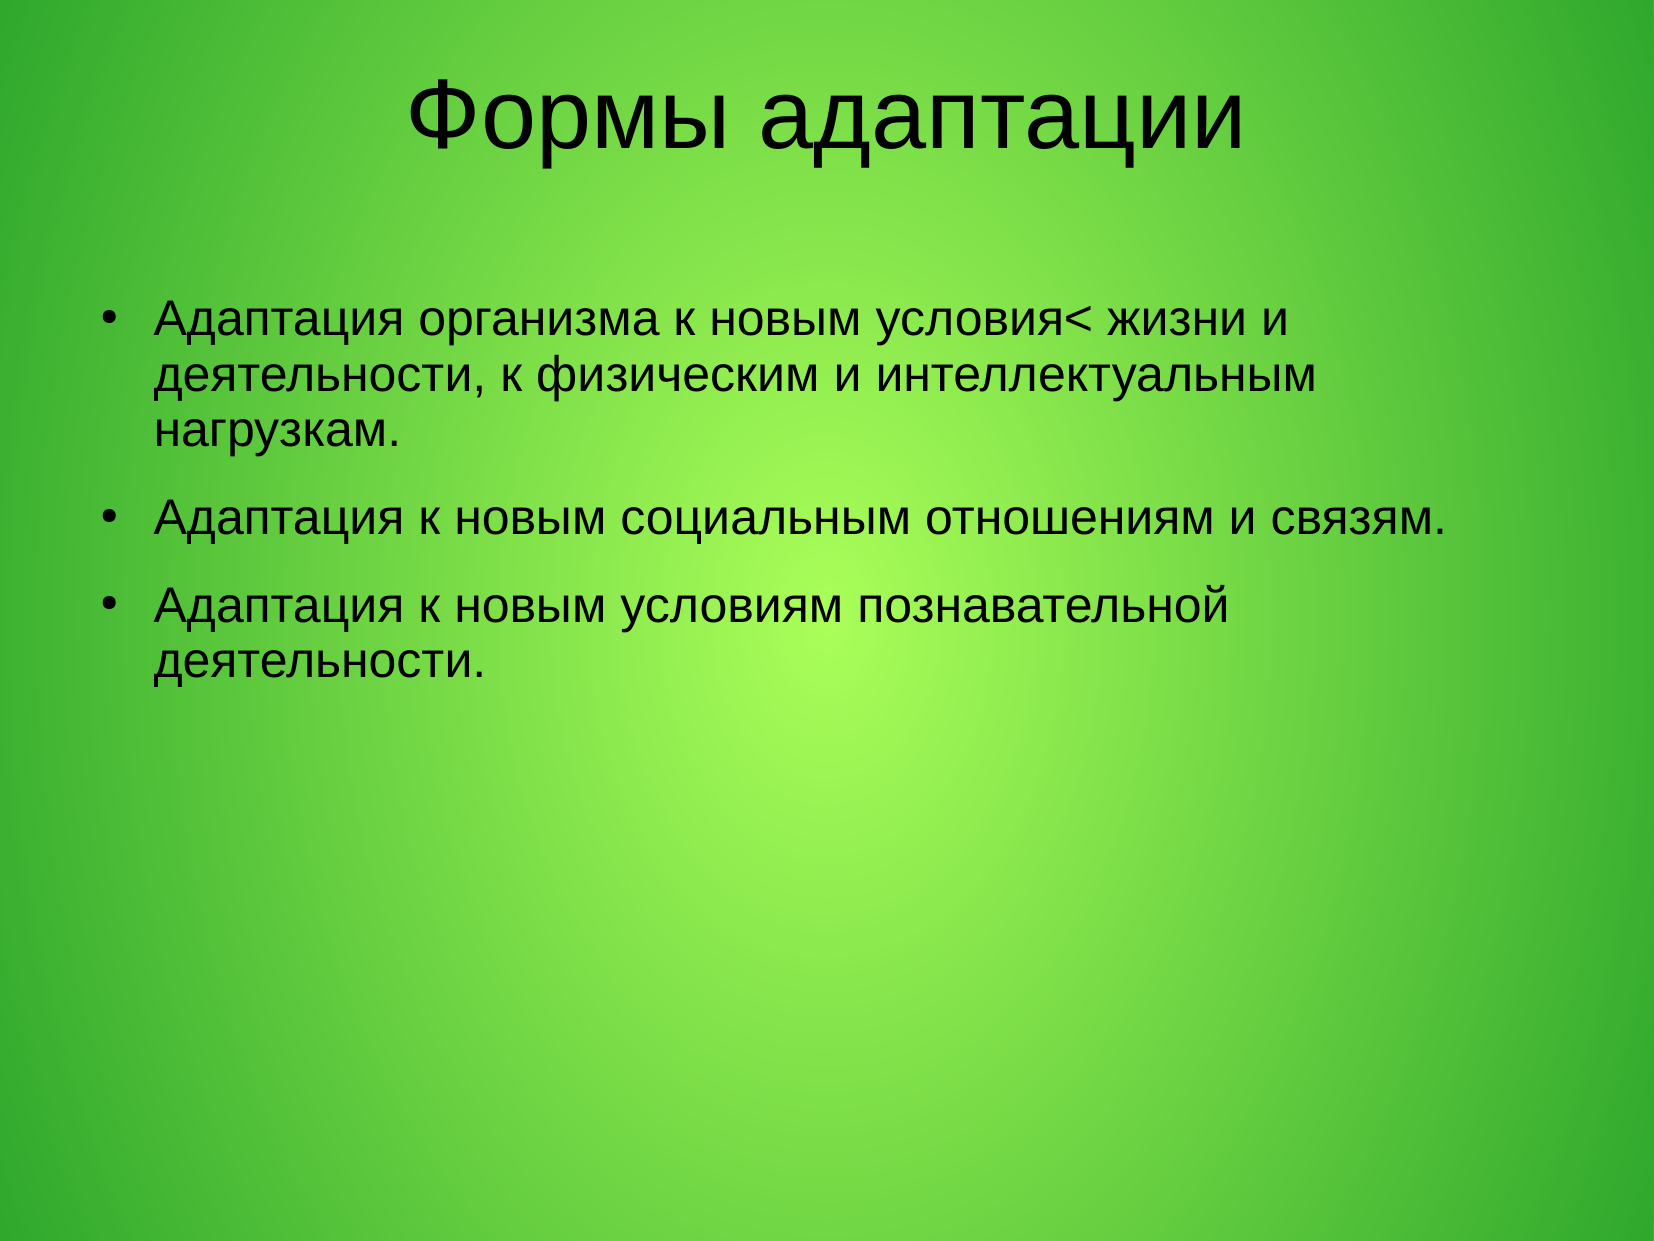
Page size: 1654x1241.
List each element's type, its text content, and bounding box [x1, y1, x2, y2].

title Формы адаптации [82, 49, 1571, 179]
list Адаптация организма к новым условия< жизни и деятельности, к физическим и интеллектуальным нагрузкам. Адаптация к новым социальным отношениям и связям. Адаптация к новым условиям познавательной деятельности. [82, 290, 1571, 1010]
